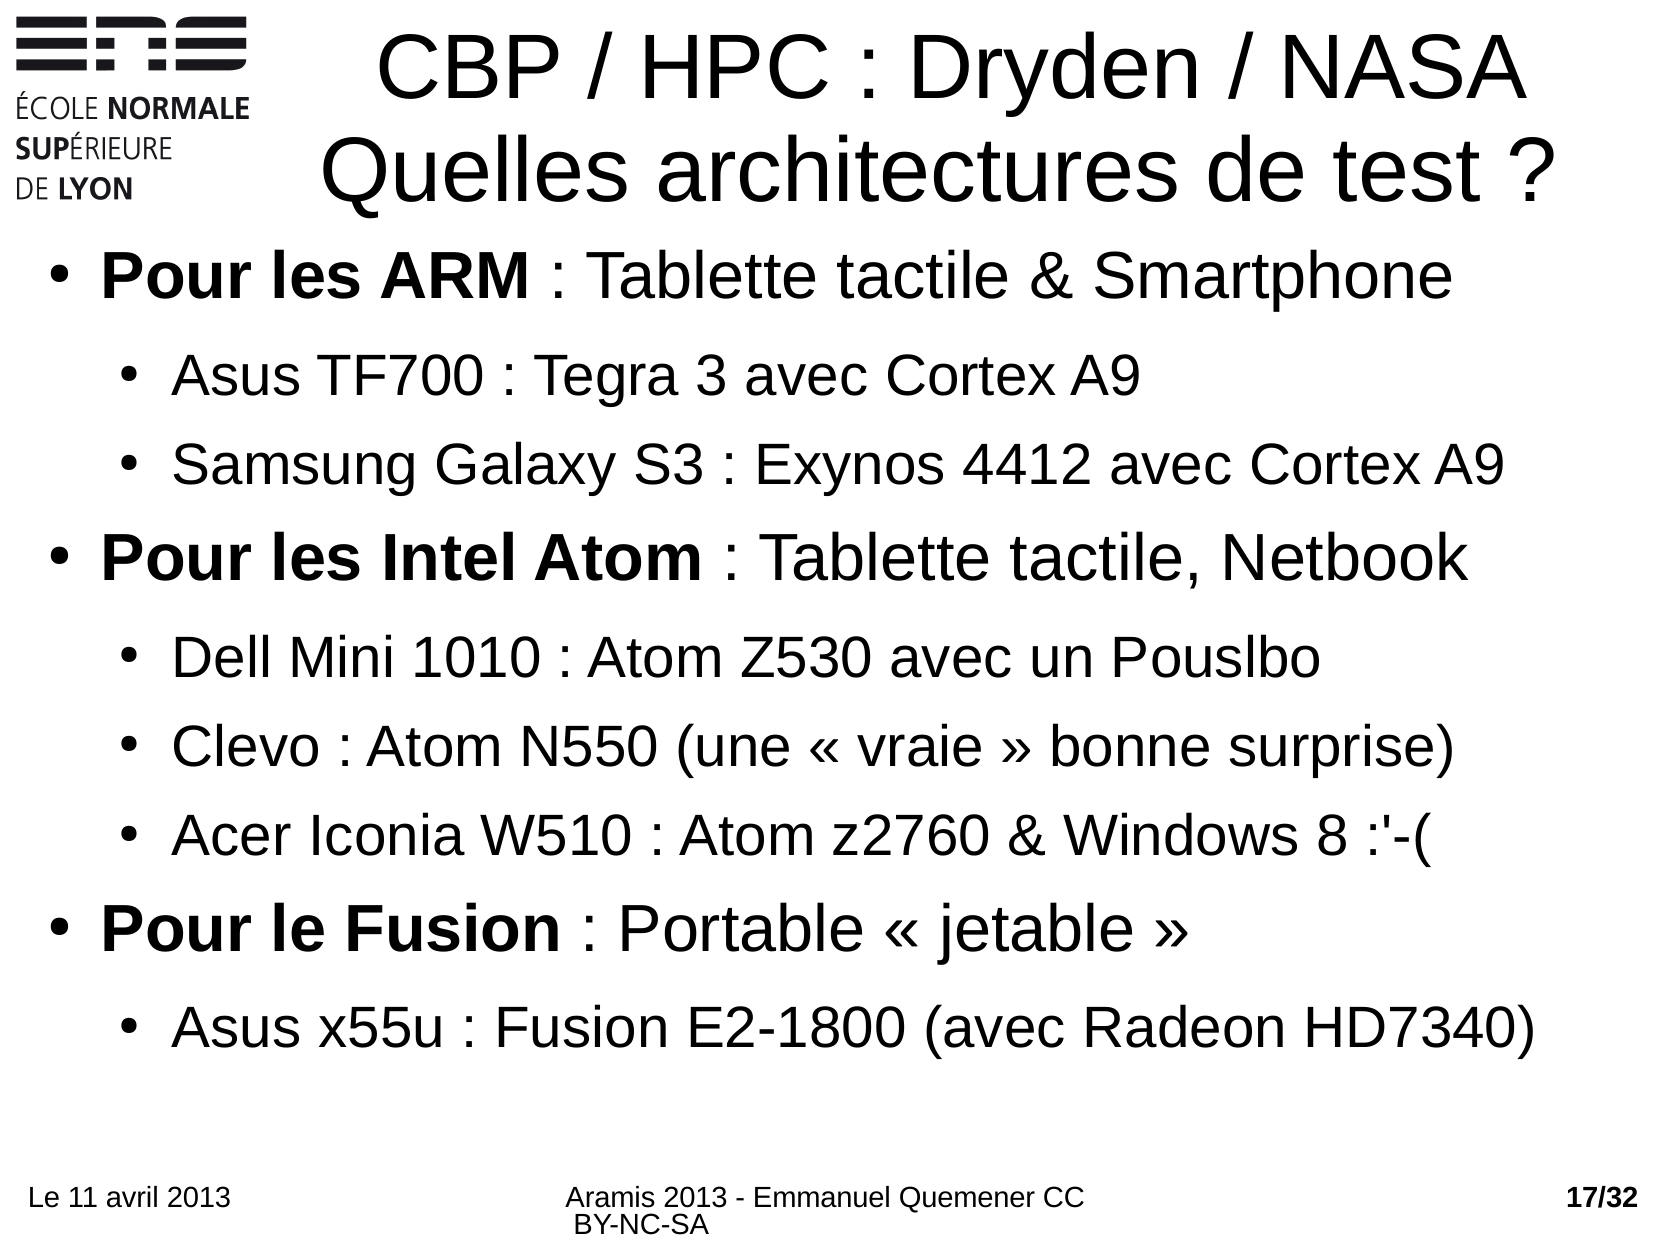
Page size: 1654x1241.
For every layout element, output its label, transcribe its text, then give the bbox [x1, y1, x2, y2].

picture [0, 0, 250, 237]
title CBP / HPC : Dryden / NASA Quelles architectures de test ? [250, 0, 1654, 237]
list Pour les ARM : Tablette tactile & Smartphone Asus TF700 : Tegra 3 avec Cortex A9 Samsung Galaxy S3 : Exynos 4412 avec Cortex A9 Pour les Intel Atom : Tablette tactile, Netbook Dell Mini 1010 : Atom Z530 avec un Pouslbo Clevo : Atom N550 (une « vraie » bonne surprise) Acer Iconia W510 : Atom z2760 & Windows 8 :'-( Pour le Fusion : Portable « jetable » Asus x55u : Fusion E2-1800 (avec Radeon HD7340) [30, 238, 1636, 1171]
